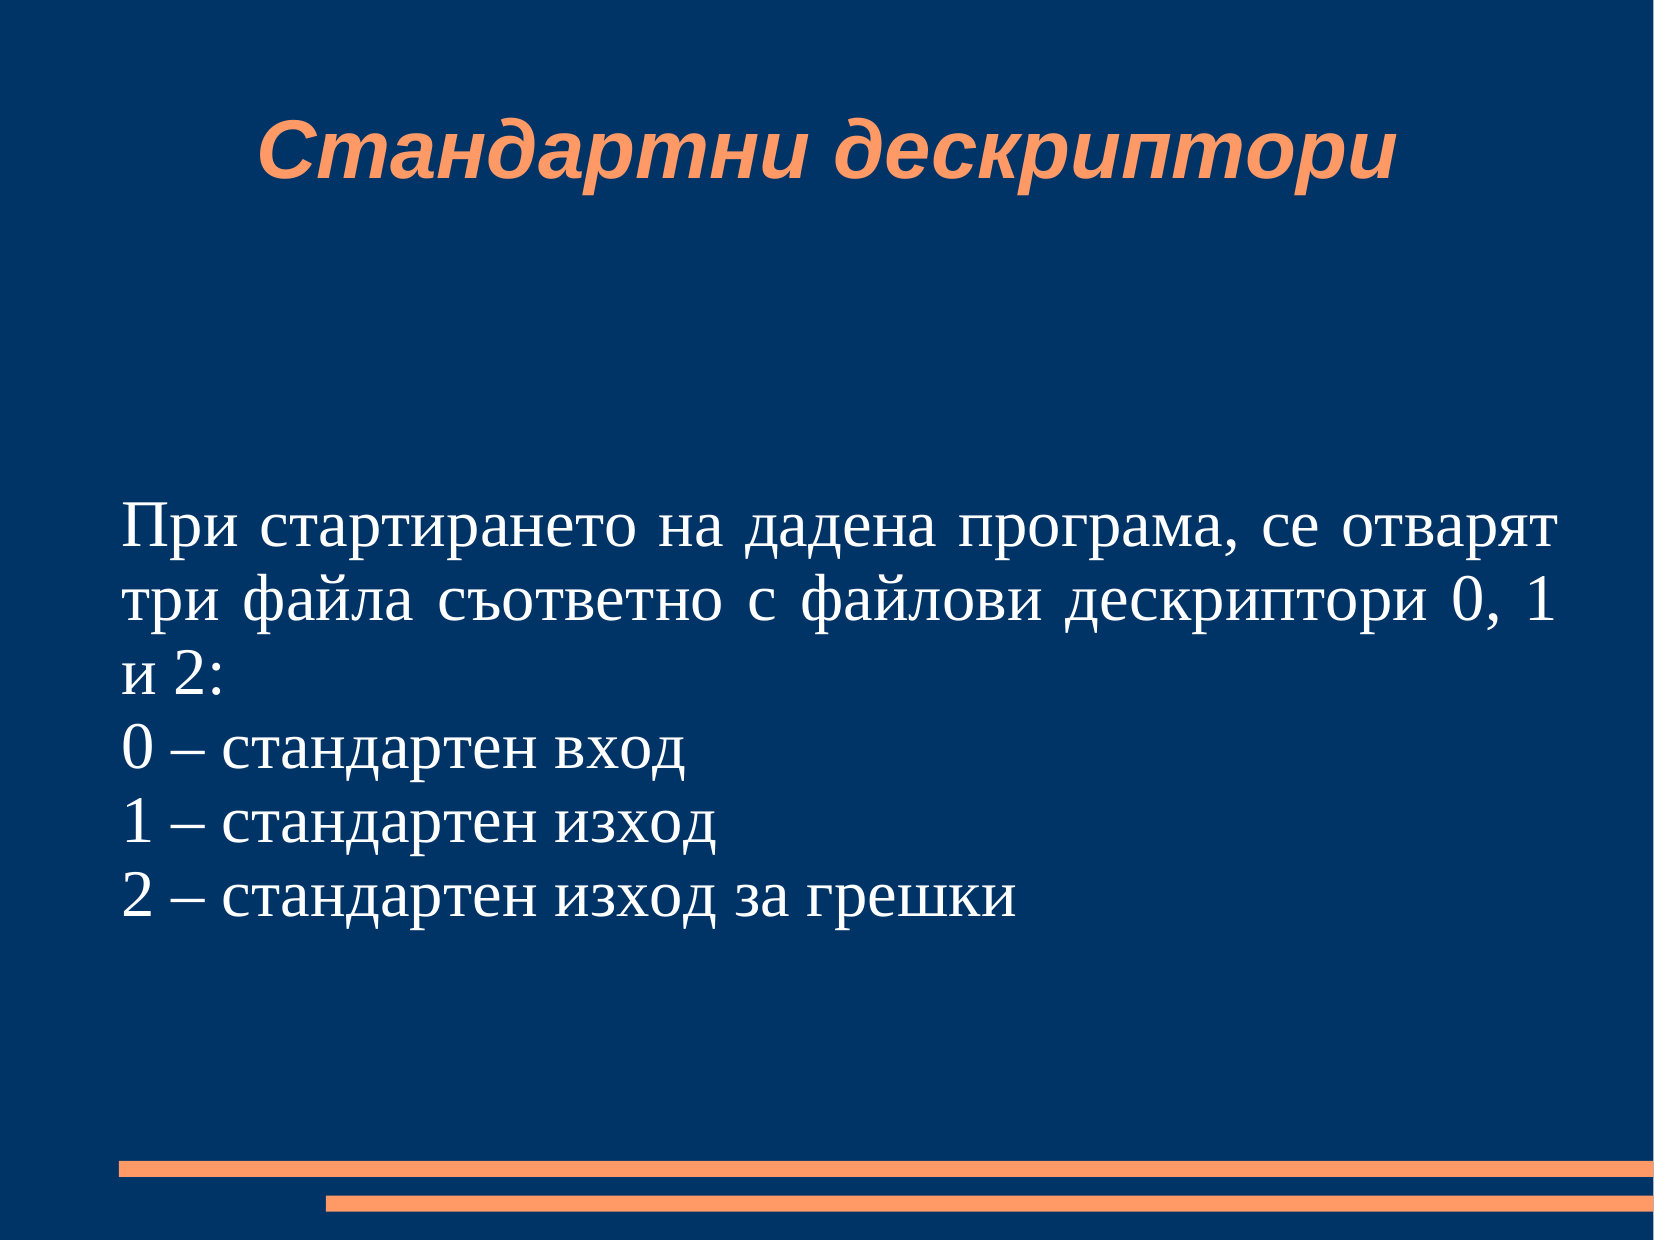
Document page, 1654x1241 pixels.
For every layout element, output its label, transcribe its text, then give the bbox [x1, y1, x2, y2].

title Стандартни дескриптори [121, 46, 1534, 254]
subtitle При стартирането на дадена програма, се отварят три файла съответно с файлови дескриптори 0, 1 и 2: 0 – стандартен вход 1 – стандартен изход 2 – стандартен изход за грешки [121, 304, 1561, 1115]
